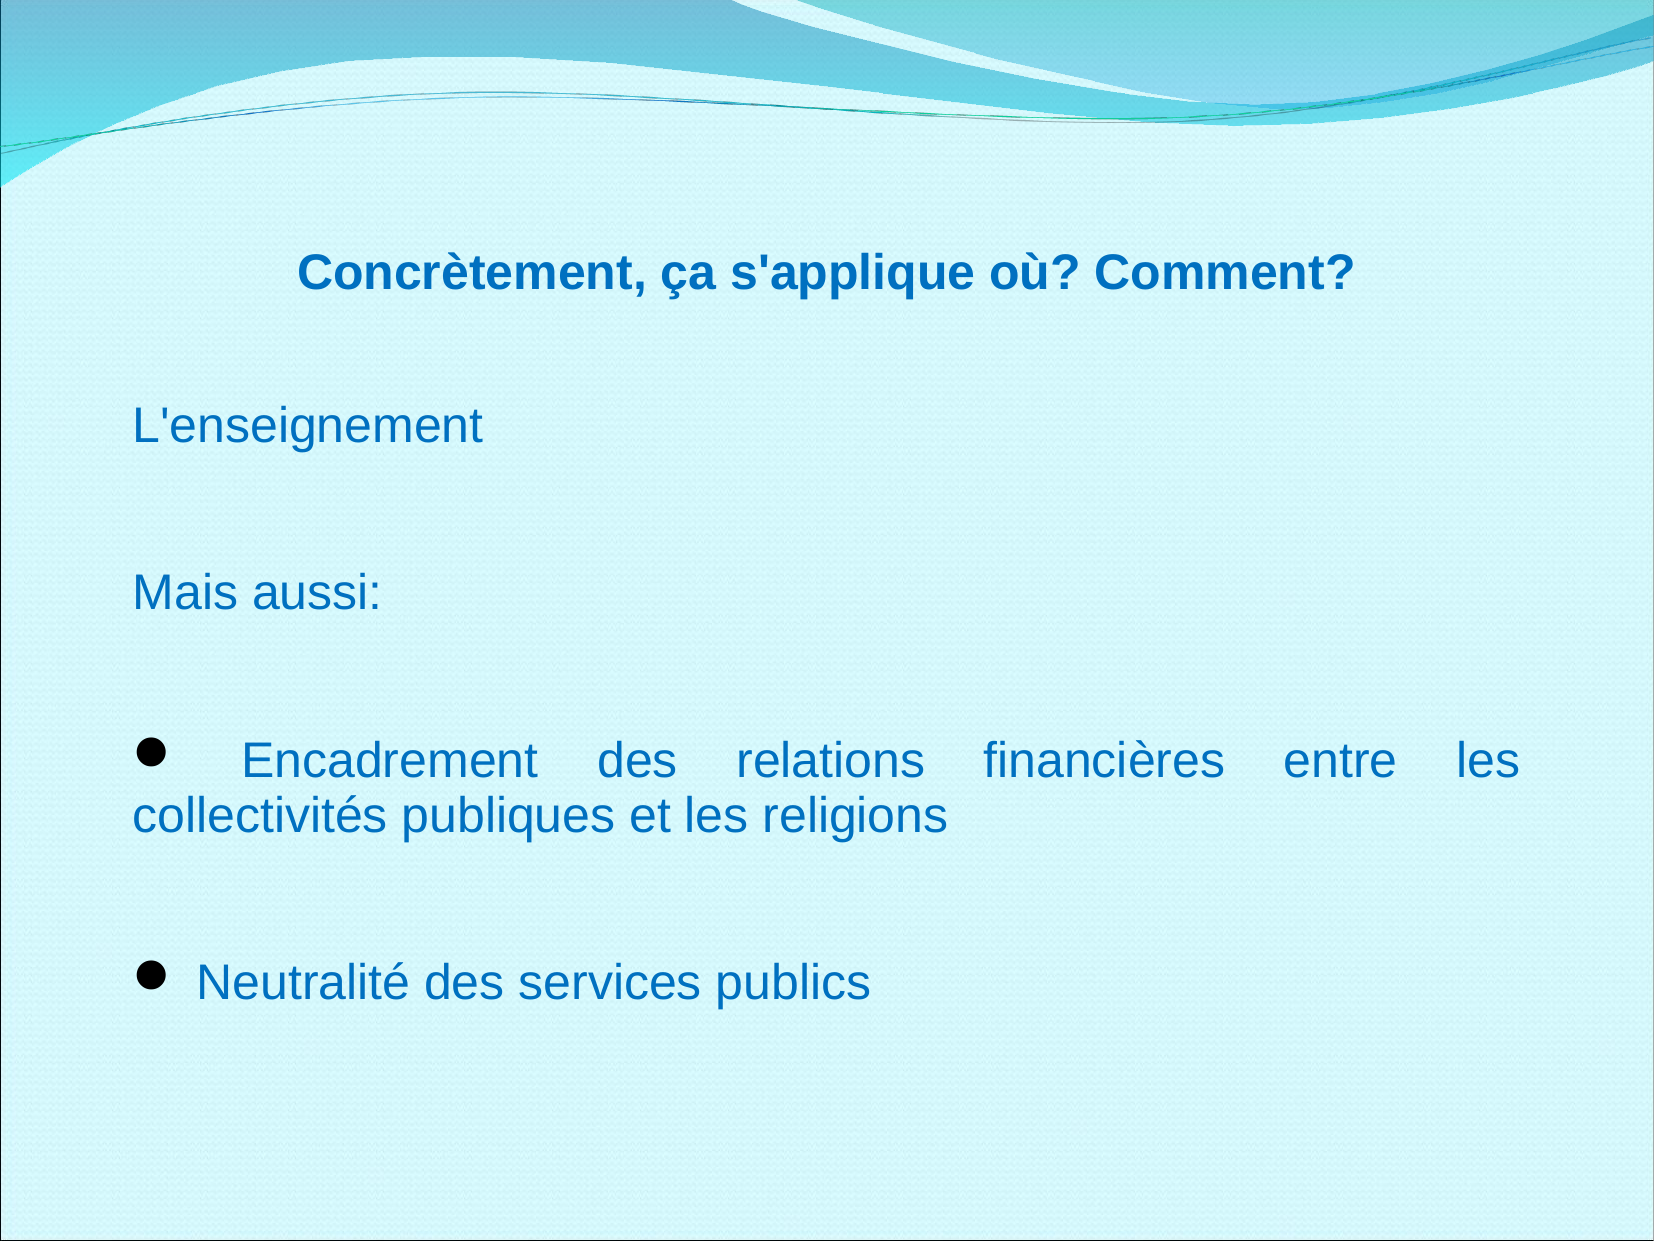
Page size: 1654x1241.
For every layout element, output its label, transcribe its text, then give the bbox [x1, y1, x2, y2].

picture [0, 0, 1654, 1241]
text_box Concrètement, ça s'applique où? Comment? L'enseignement Mais aussi: Encadrement des relations financières entre les collectivités publiques et les religions Neutralité des services publics [117, 147, 1536, 1081]
